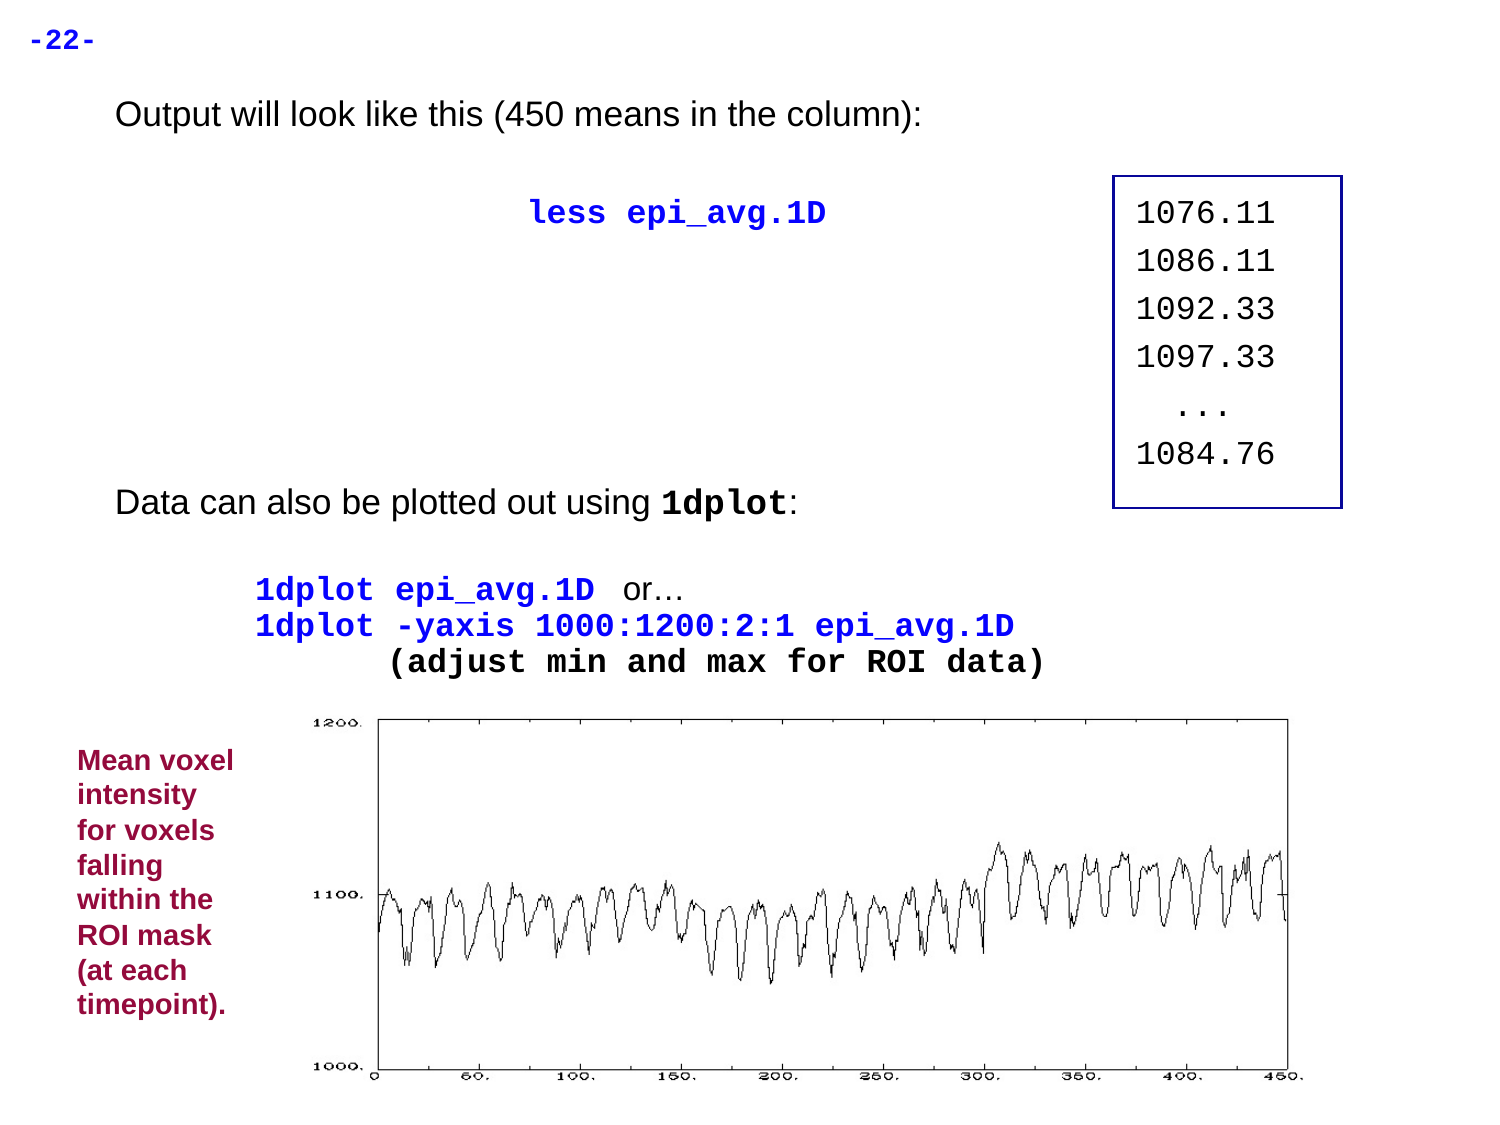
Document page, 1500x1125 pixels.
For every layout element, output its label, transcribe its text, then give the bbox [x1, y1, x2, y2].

text_box Mean voxel intensity for voxels falling within the ROI mask (at each timepoint). [62, 733, 250, 1029]
list Output will look like this (450 means in the column): less epi_avg.1D 1076.11 1086.11 1092.33 1097.33 ... 1084.76 Data can also be plotted out using 1dplot: 1dplot epi_avg.1D or… 1dplot -yaxis 1000:1200:2:1 epi_avg.1D (adjust min and max for ROI data) [99, 83, 1426, 696]
picture [302, 707, 1307, 1091]
